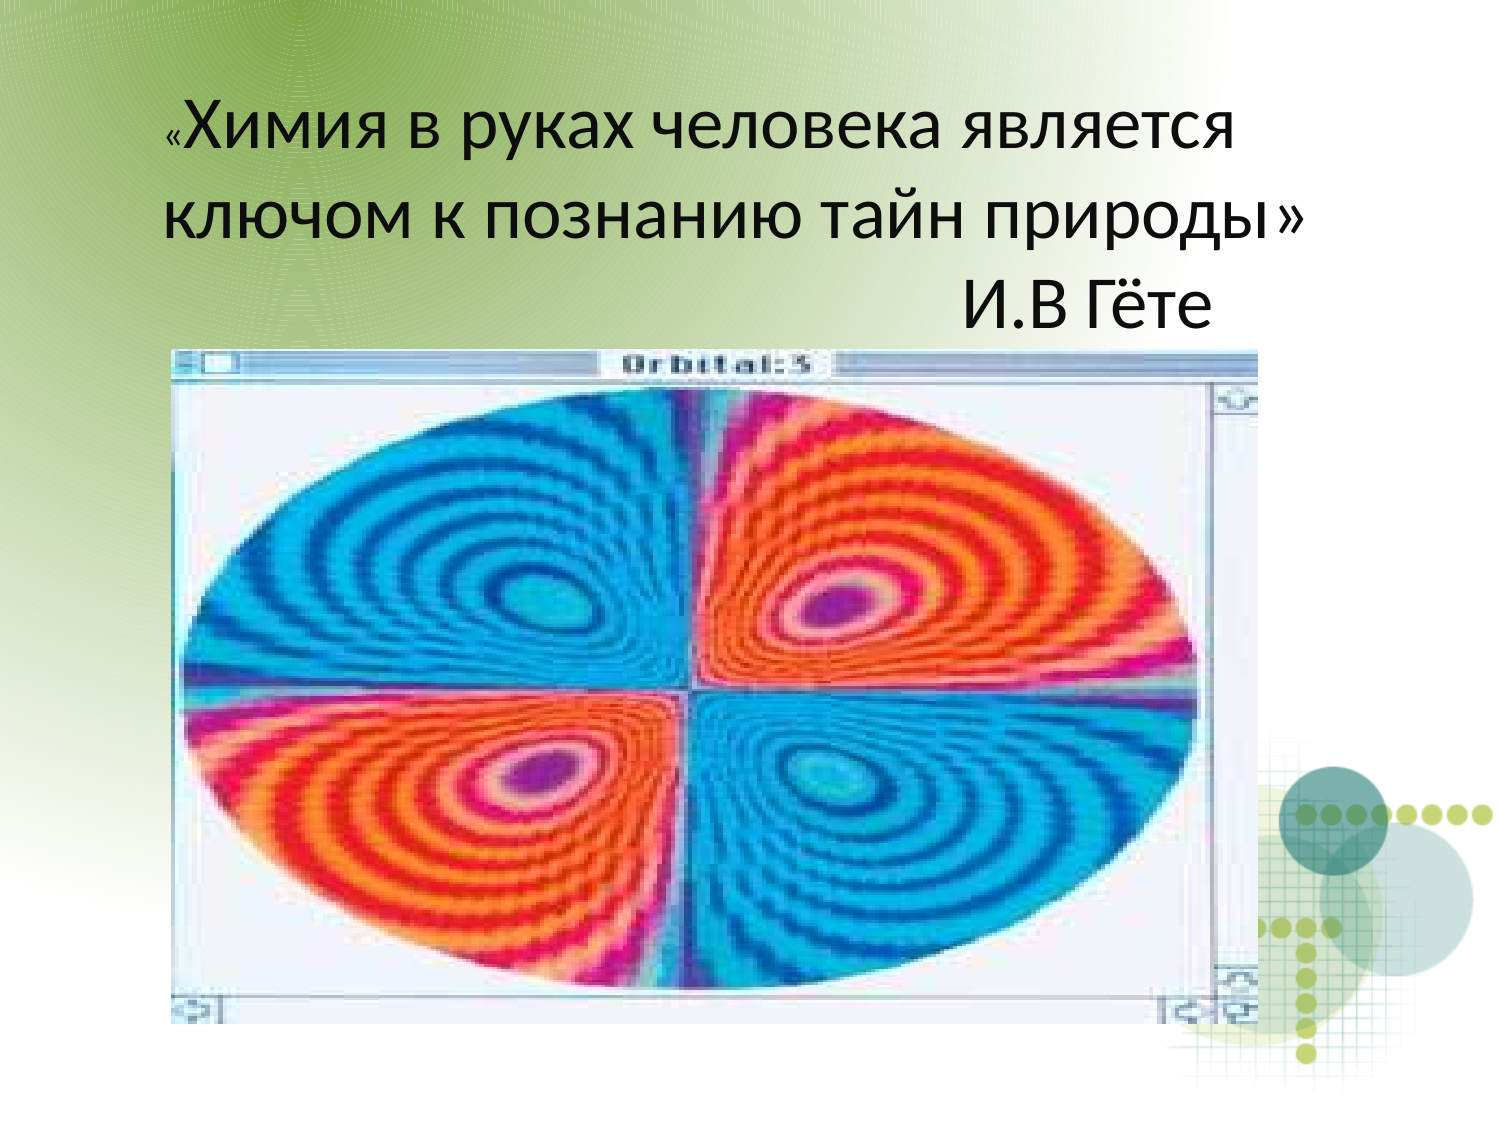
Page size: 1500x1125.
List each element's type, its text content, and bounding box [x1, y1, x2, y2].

picture [171, 349, 1500, 1098]
text_box «Химия в руках человека является ключом к познанию тайн природы» И.В Гёте [147, 66, 1400, 352]
